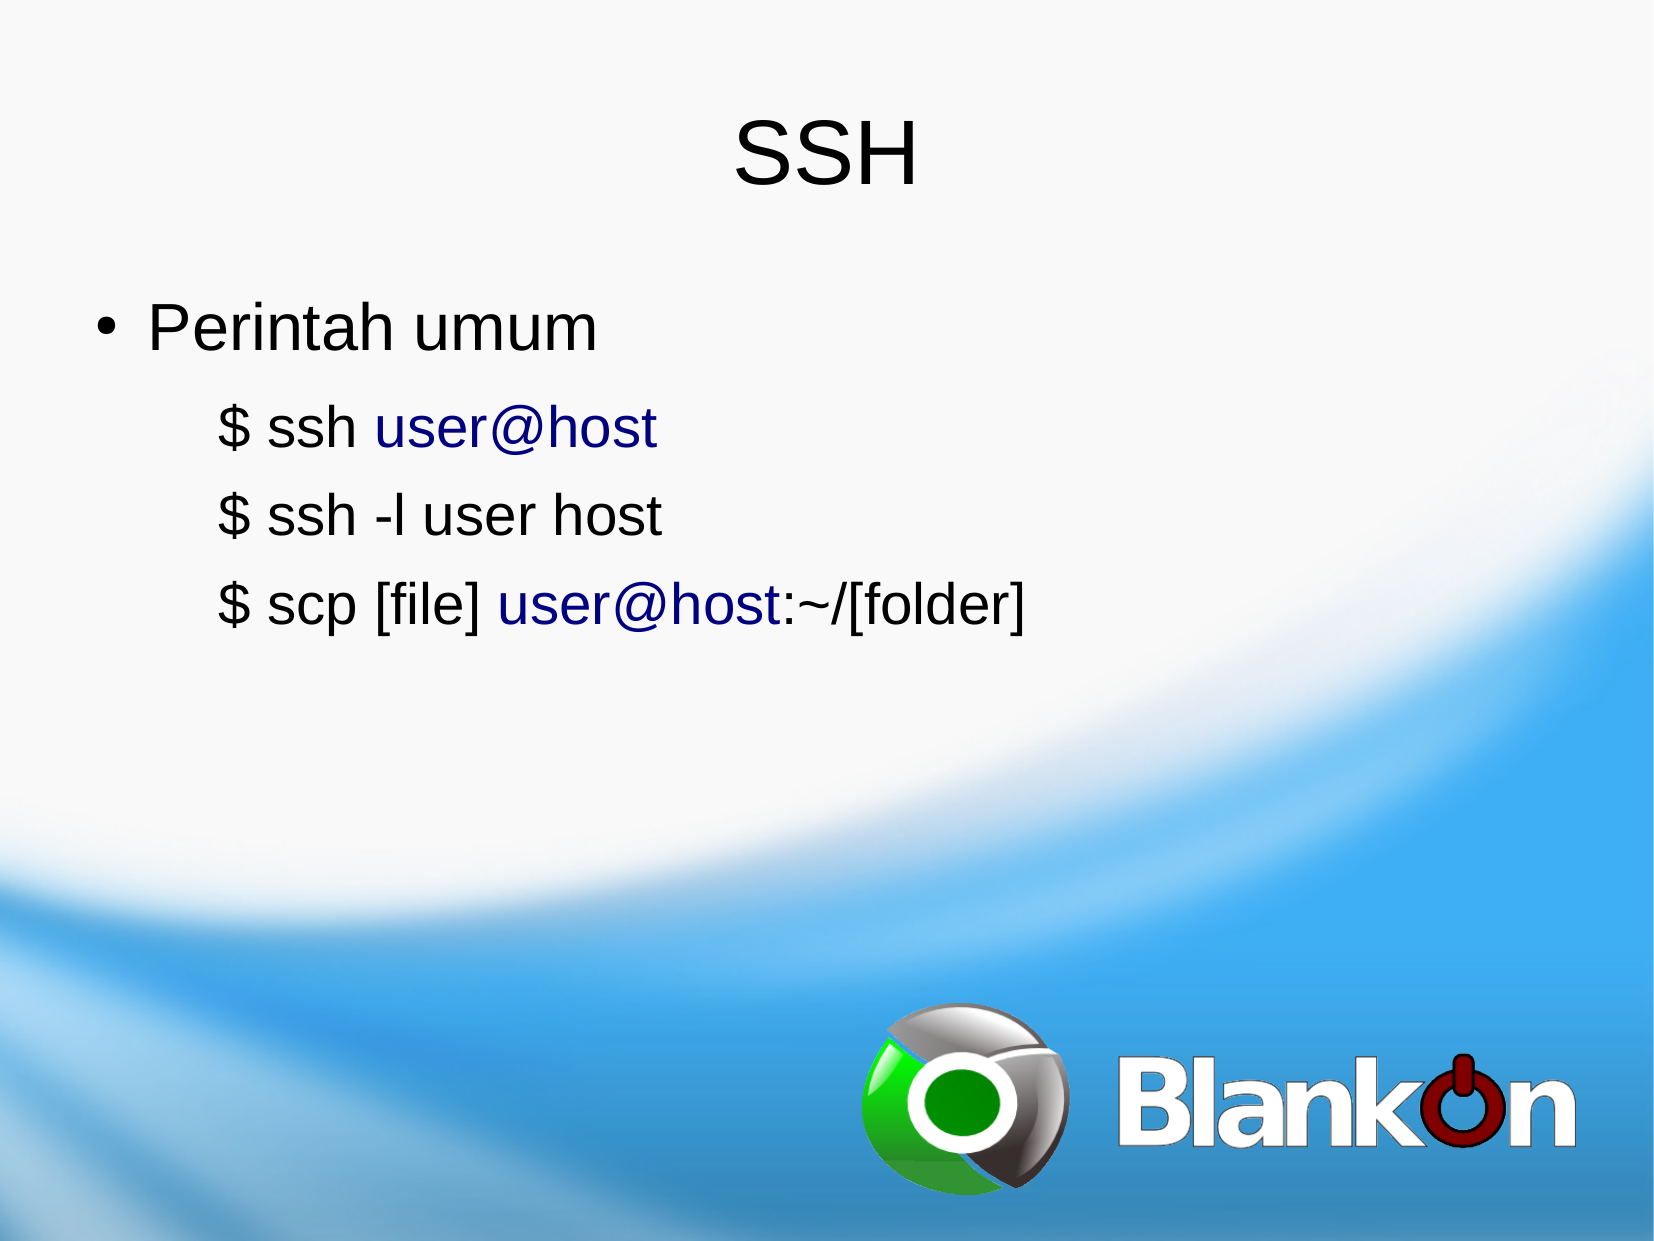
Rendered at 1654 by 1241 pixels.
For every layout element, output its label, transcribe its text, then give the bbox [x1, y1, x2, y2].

title SSH [82, 56, 1571, 250]
picture [0, 0, 1654, 1241]
list Perintah umum $ ssh user@host $ ssh -l user host $ scp [file] user@host:~/[folder] [76, 290, 1565, 1109]
